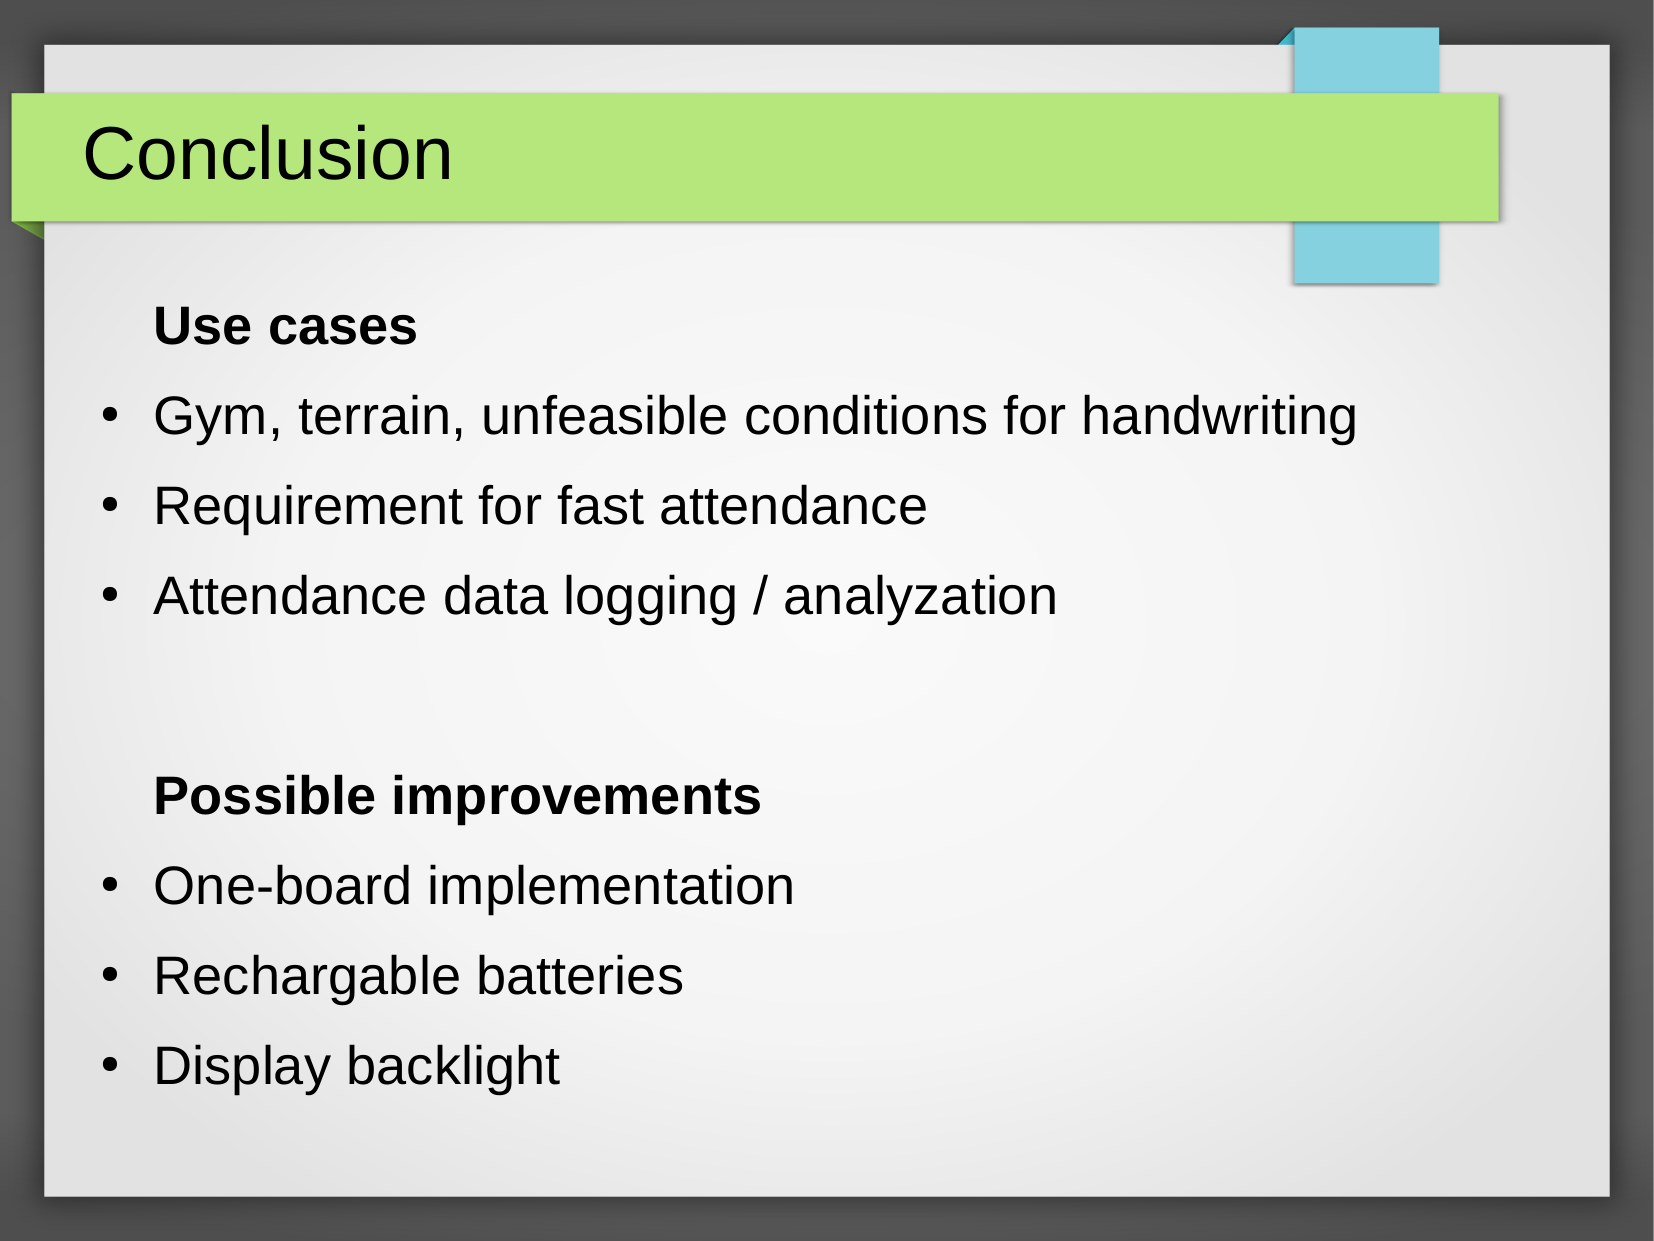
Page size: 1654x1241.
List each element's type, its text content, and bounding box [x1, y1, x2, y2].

title Conclusion [82, 94, 1264, 213]
picture [0, 0, 1654, 1241]
list Use cases Gym, terrain, unfeasible conditions for handwriting Requirement for fast attendance Attendance data logging / analyzation [82, 295, 1571, 639]
list Possible improvements One-board implementation Rechargable batteries Display backlight [82, 765, 1571, 1109]
